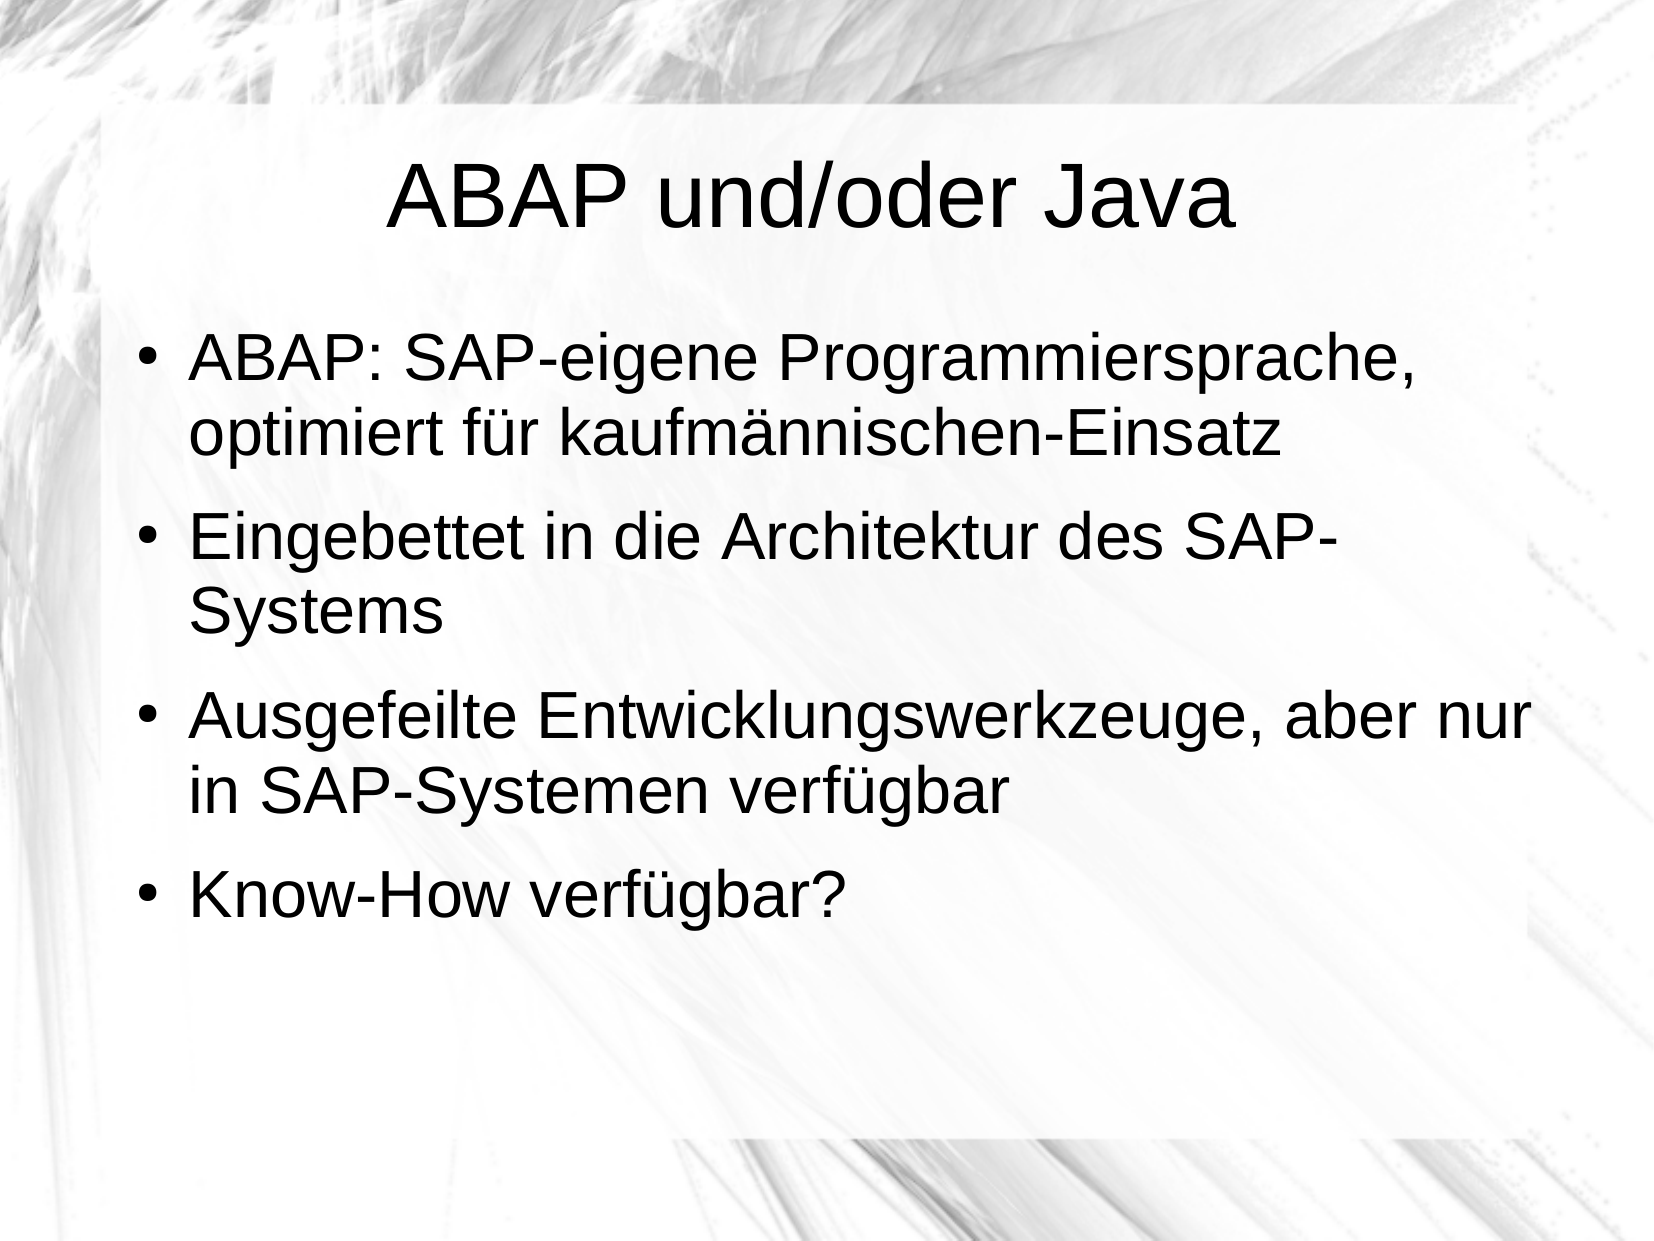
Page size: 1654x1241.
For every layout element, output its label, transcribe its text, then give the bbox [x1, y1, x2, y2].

title ABAP und/oder Java [118, 119, 1506, 273]
list ABAP: SAP-eigene Programmiersprache, optimiert für kaufmännischen-Einsatz Eingebettet in die Architektur des SAP-Systems Ausgefeilte Entwicklungswerkzeuge, aber nur in SAP-Systemen verfügbar Know-How verfügbar? [118, 319, 1571, 932]
picture [0, 0, 1654, 1241]
